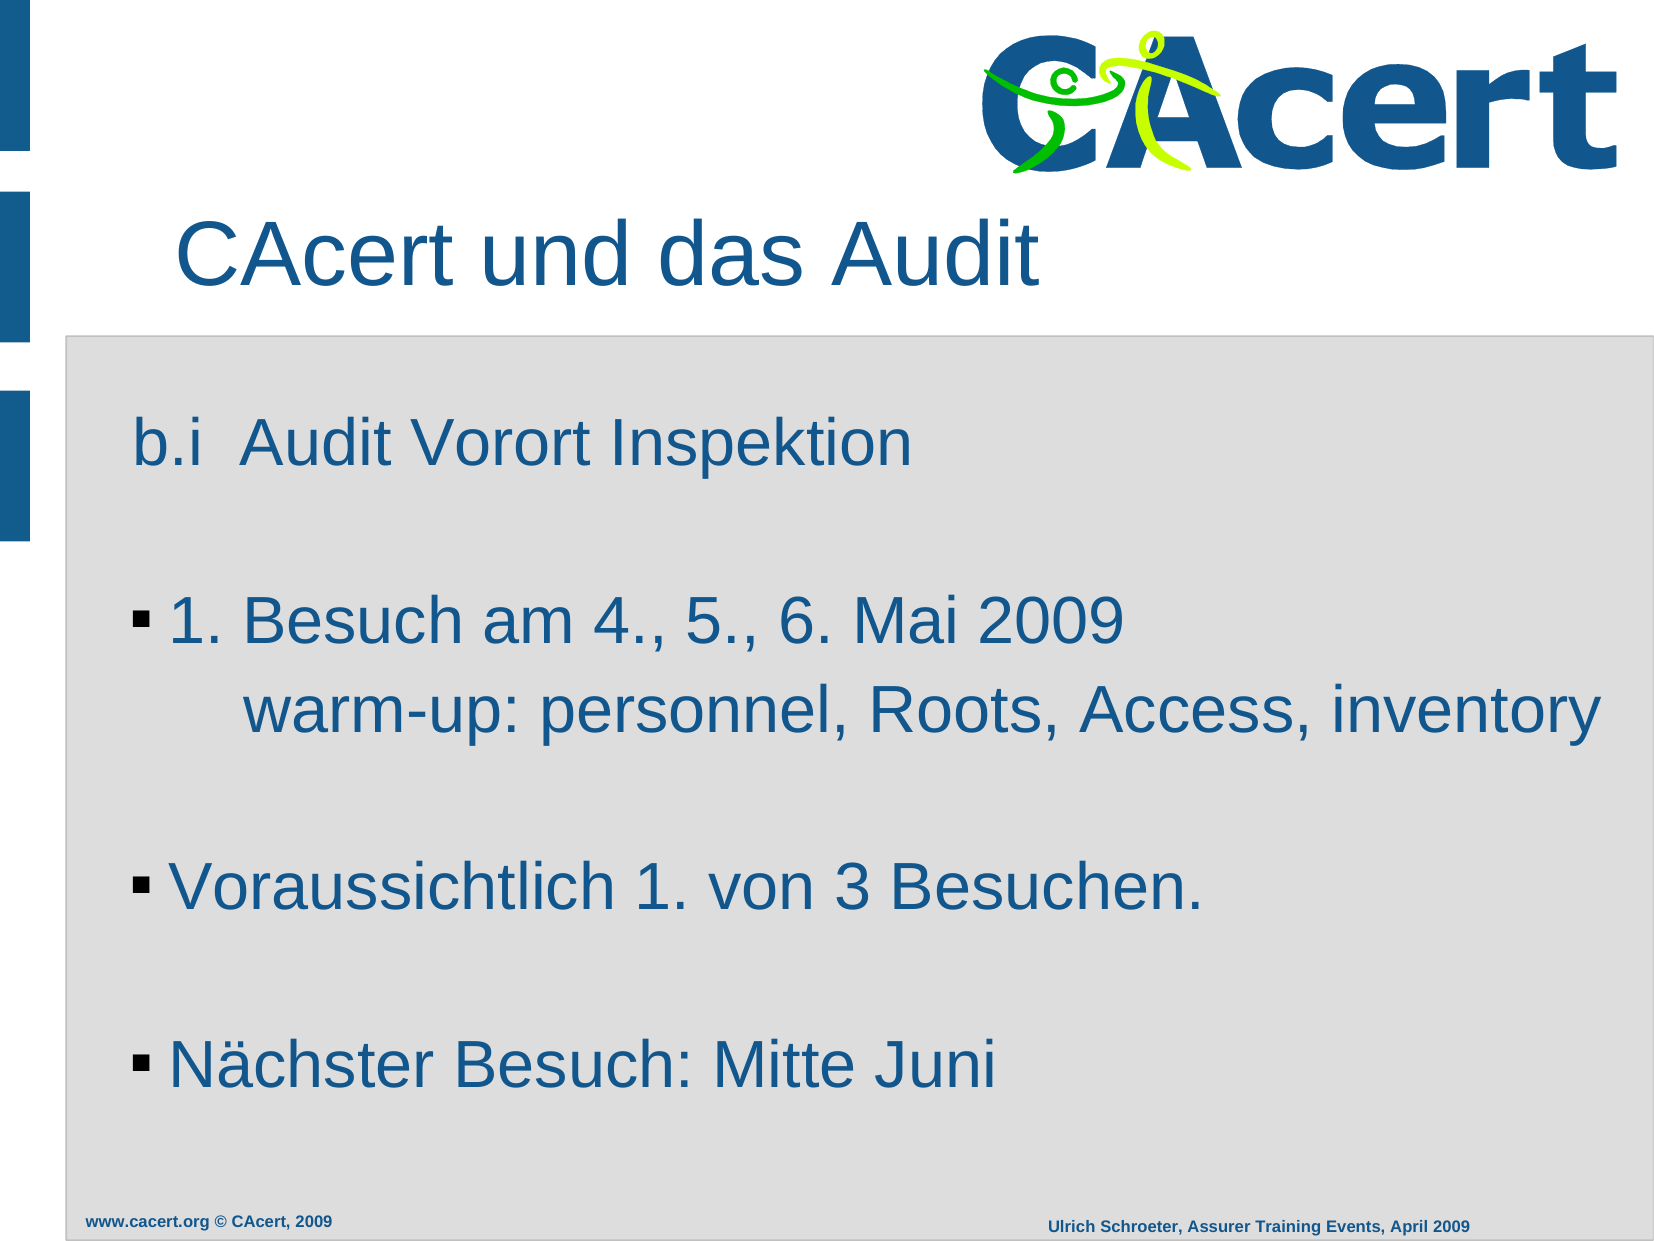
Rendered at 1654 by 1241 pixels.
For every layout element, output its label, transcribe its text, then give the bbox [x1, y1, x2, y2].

text_box CAcert und das Audit [118, 195, 1046, 313]
text_box b.i Audit Vorort Inspektion 1. Besuch am 4., 5., 6. Mai 2009 warm-up: personnel, Roots, Access, inventory Voraussichtlich 1. von 3 Besuchen. Nächster Besuch: Mitte Juni [118, 383, 1619, 1109]
